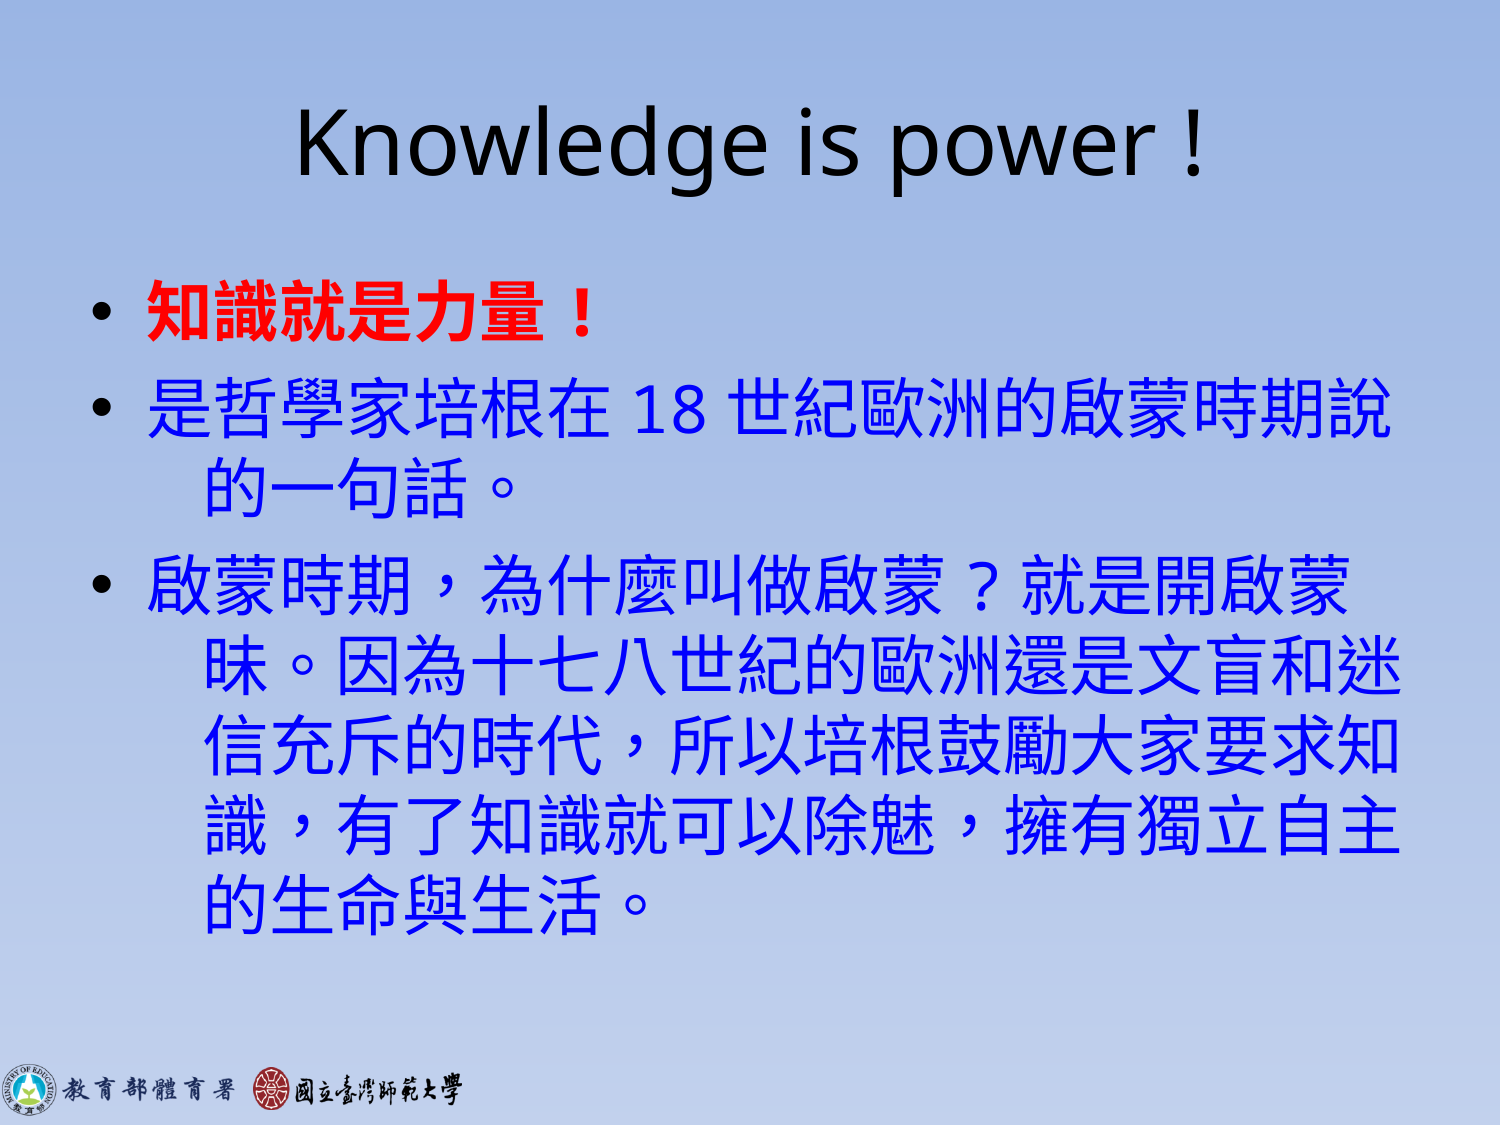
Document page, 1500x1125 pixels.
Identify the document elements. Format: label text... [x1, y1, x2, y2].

list 知識就是力量! 是哲學家培根在18世紀歐洲的啟蒙時期說的一句話。 啟蒙時期，為什麼叫做啟蒙?就是開啟蒙昧。因為十七八世紀的歐洲還是文盲和迷信充斥的時代，所以培根鼓勵大家要求知識，有了知識就可以除魅，擁有獨立自主的生命與生活。 [75, 262, 1426, 1005]
title Knowledge is power ! [75, 45, 1426, 233]
